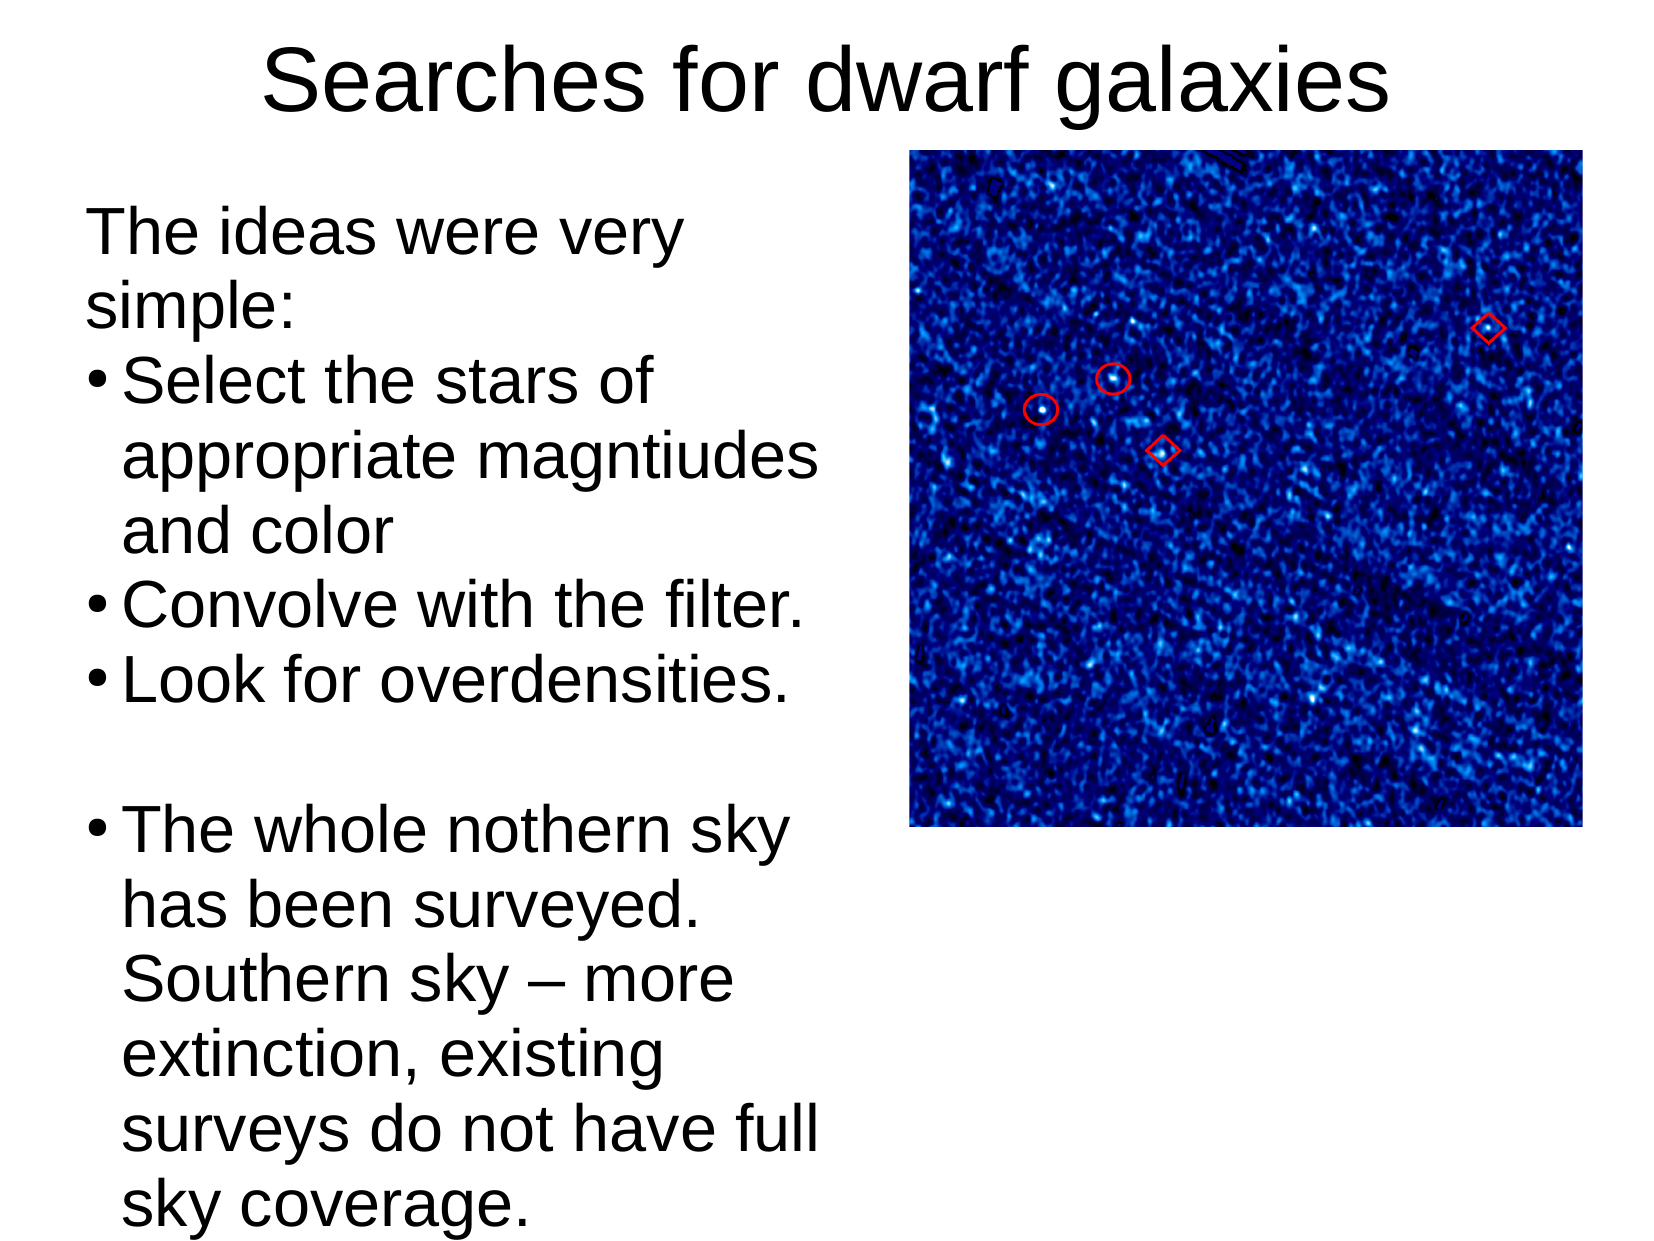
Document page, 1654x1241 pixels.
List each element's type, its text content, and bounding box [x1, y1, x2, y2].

picture [909, 150, 1583, 827]
text_box The ideas were very simple: Select the stars of appropriate magntiudes and color Convolve with the filter. Look for overdensities. The whole nothern sky has been surveyed. Southern sky – more extinction, existing surveys do not have full sky coverage. [70, 186, 851, 1241]
title Searches for dwarf galaxies [82, 5, 1571, 154]
